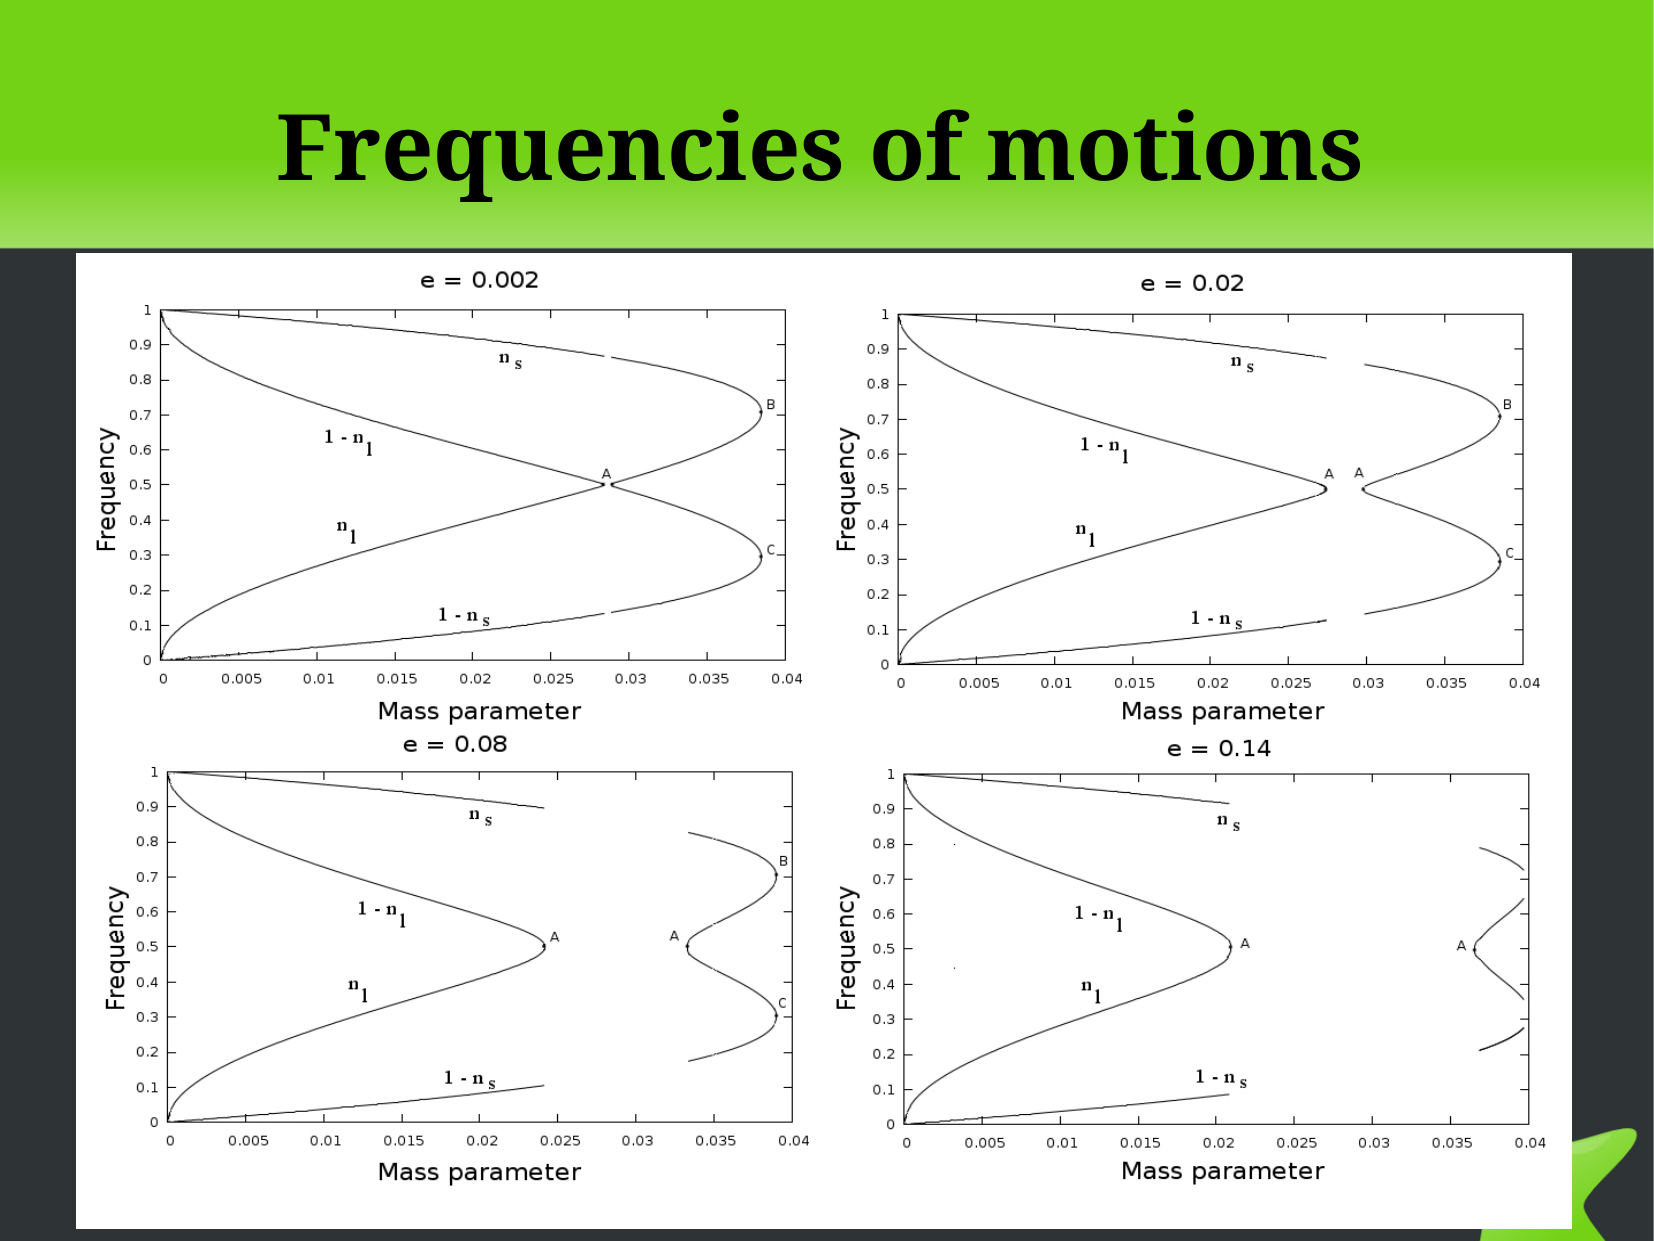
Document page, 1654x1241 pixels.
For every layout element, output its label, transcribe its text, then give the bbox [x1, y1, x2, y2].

picture [0, 0, 1654, 1241]
title Frequencies of motions [76, 48, 1565, 242]
